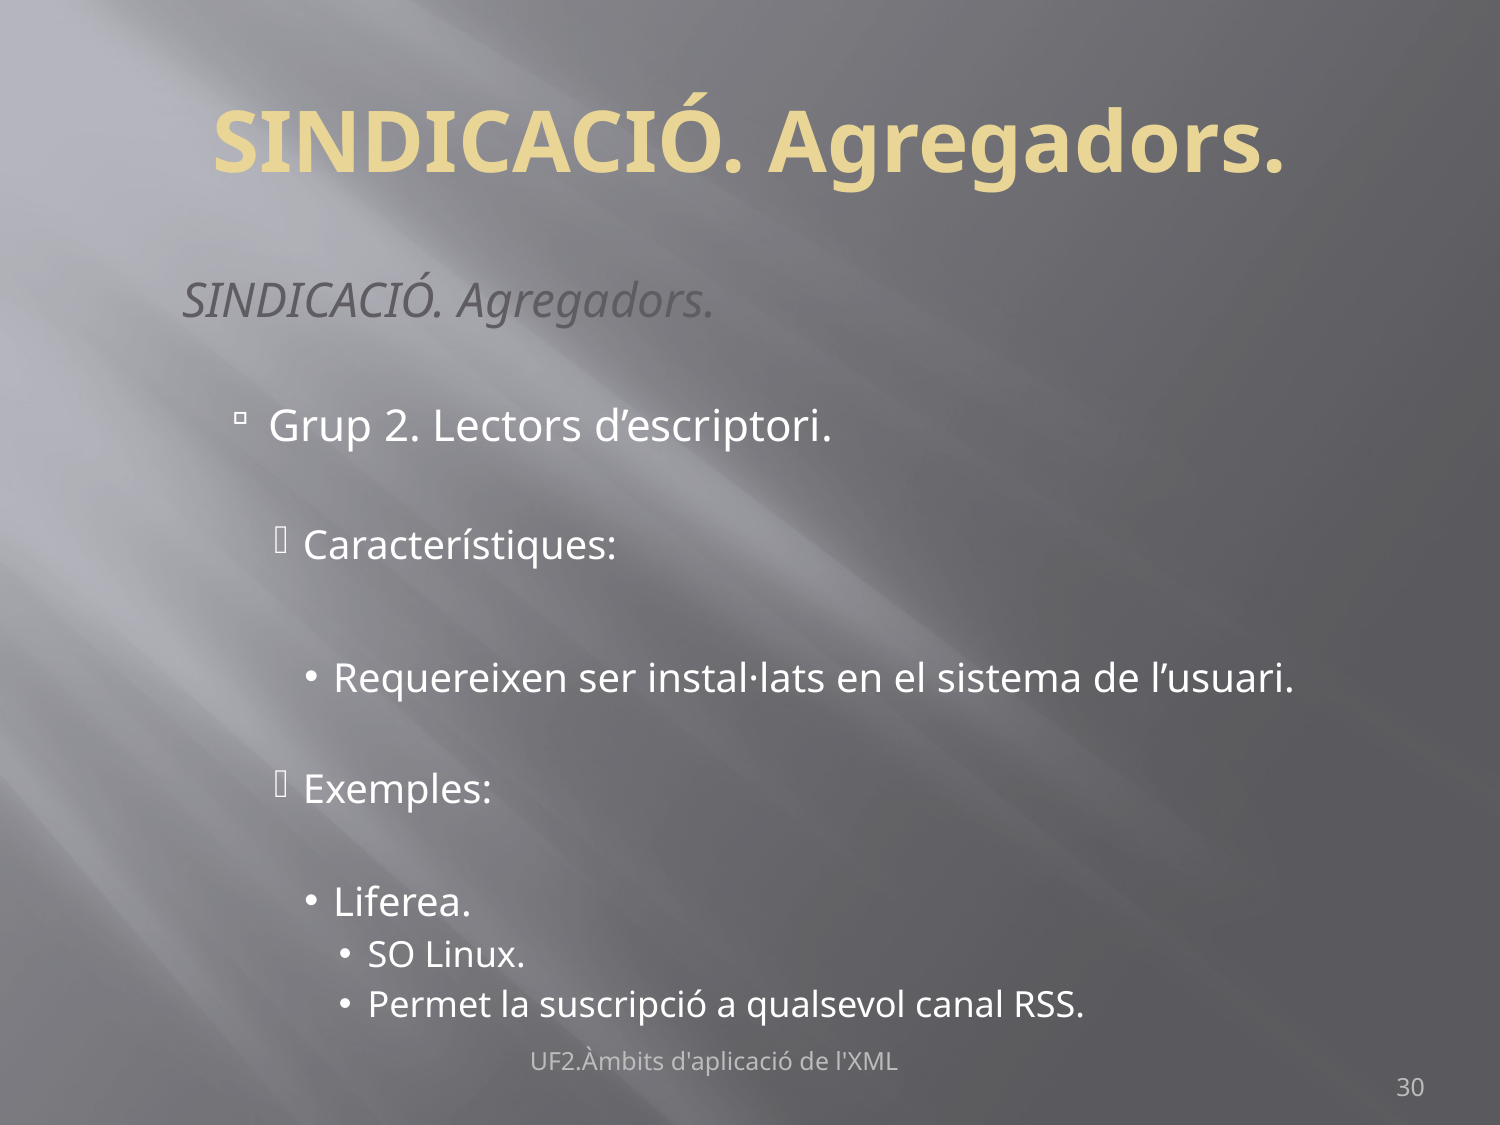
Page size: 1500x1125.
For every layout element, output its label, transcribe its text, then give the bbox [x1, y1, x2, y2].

title SINDICACIÓ. Agregadors. [75, 45, 1425, 233]
footer UF2.Àmbits d'aplicació de l'XML [512, 1052, 988, 1113]
list SINDICACIÓ. Agregadors. Grup 2. Lectors d’escriptori. Característiques: Requereixen ser instal·lats en el sistema de l’usuari. Exemples: Liferea. SO Linux. Permet la suscripció a qualsevol canal RSS. [75, 262, 1425, 1035]
picture [0, 0, 1500, 1125]
slide_number <número> [1299, 1052, 1425, 1113]
